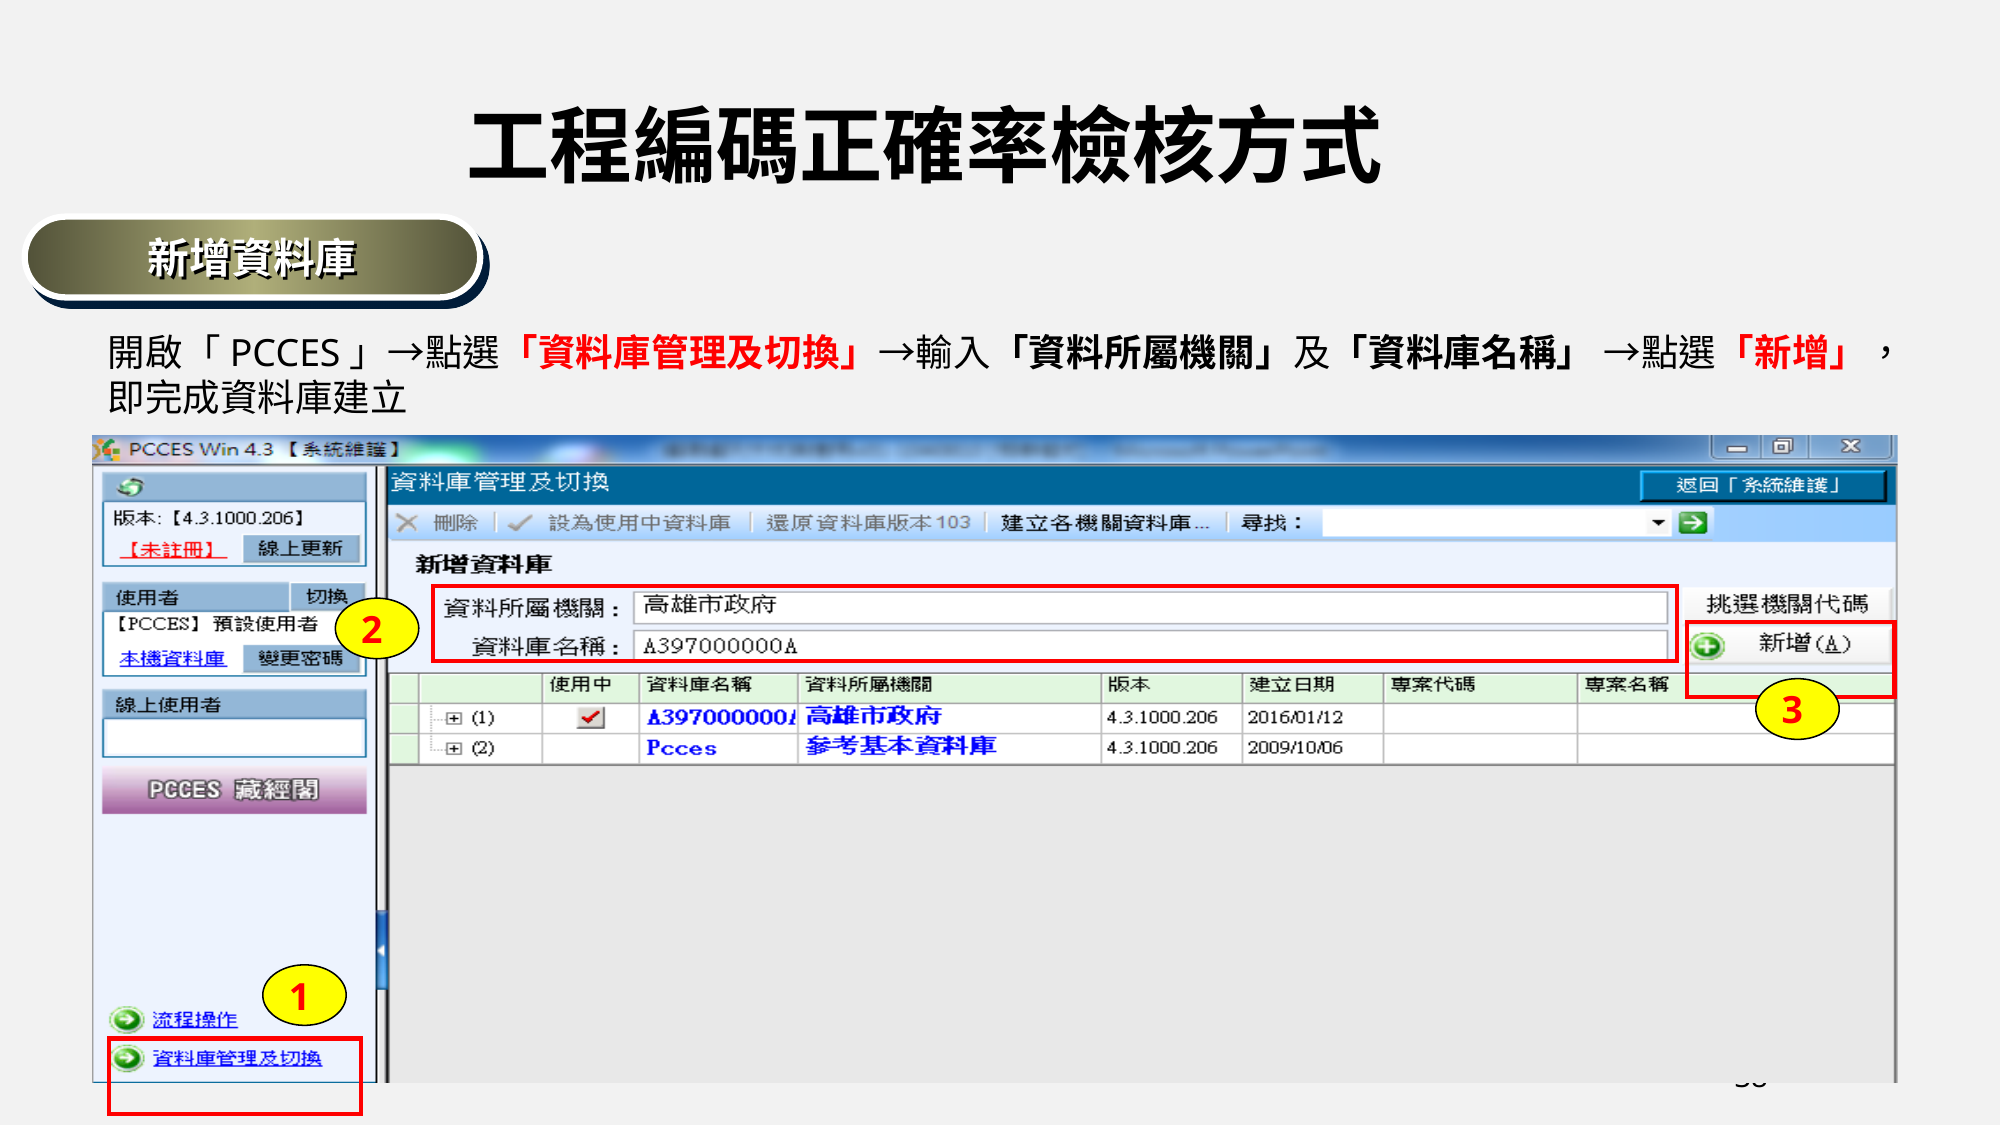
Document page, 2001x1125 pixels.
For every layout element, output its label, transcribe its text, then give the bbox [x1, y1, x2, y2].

text_box 38 [1518, 1051, 1985, 1104]
text_box 工程編碼正確率檢核方式 [24, 84, 1825, 202]
text_box [1686, 621, 1895, 683]
text_box [405, 605, 419, 651]
text_box [432, 586, 1678, 647]
picture [92, 435, 1898, 1083]
text_box [262, 975, 273, 1015]
text_box [1826, 686, 1840, 732]
text_box 2 [346, 598, 405, 659]
text_box 新增資料庫 [24, 216, 481, 298]
text_box 3 [1766, 678, 1826, 740]
text_box 開啟「PCCES」→點選「資料庫管理及切換」→輸入「資料所屬機關」及「資料庫名稱」 →點選「新增」，即完成資料庫建立 [93, 322, 1920, 427]
text_box 1 [273, 965, 333, 1026]
text_box [1755, 689, 1766, 729]
text_box [335, 608, 346, 649]
text_box [109, 1038, 361, 1100]
text_box [333, 973, 347, 1018]
